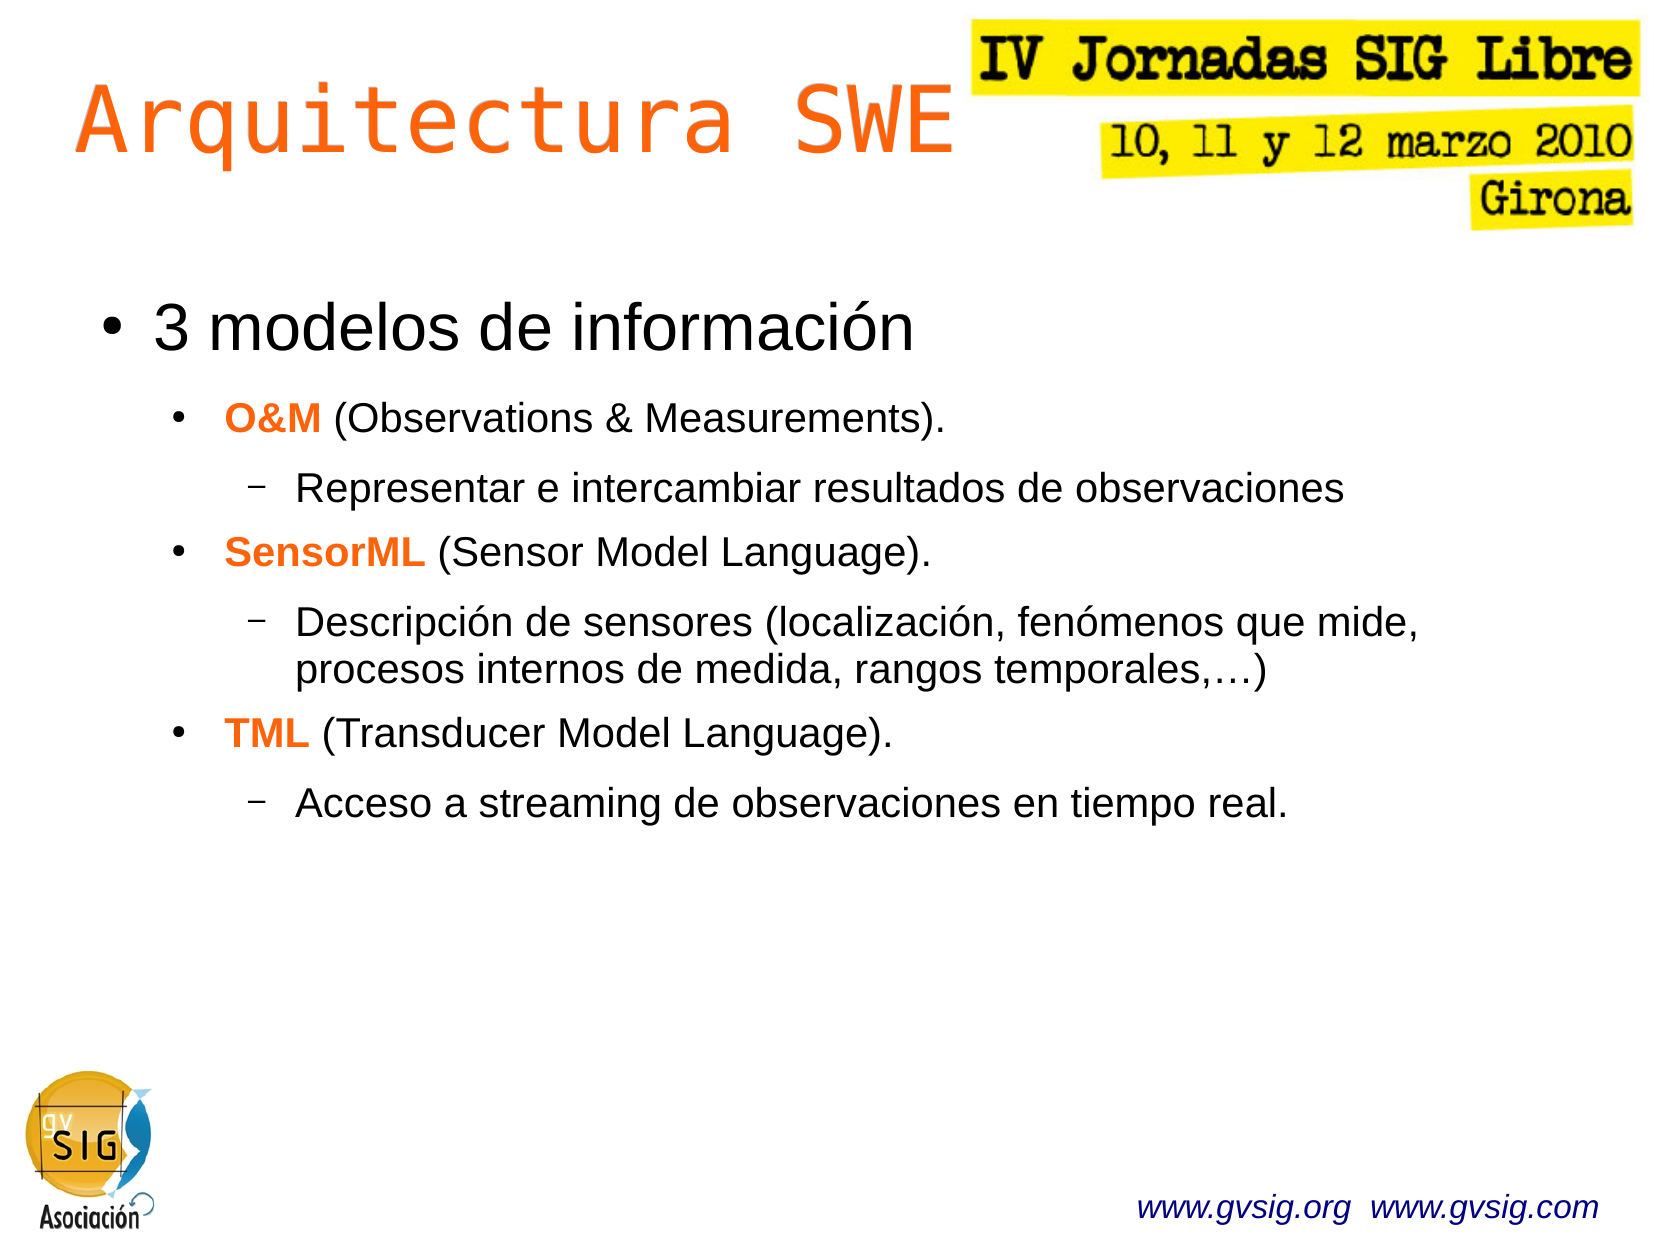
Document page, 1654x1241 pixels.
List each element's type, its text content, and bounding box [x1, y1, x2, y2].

picture [956, 0, 1654, 276]
picture [0, 1062, 178, 1241]
list 3 modelos de información O&M (Observations & Measurements). Representar e intercambiar resultados de observaciones SensorML (Sensor Model Language). Descripción de sensores (localización, fenómenos que mide, procesos internos de medida, rangos temporales,…) TML (Transducer Model Language). Acceso a streaming de observaciones en tiempo real. [82, 290, 1571, 1109]
text_box Arquitectura SWE [59, 59, 1471, 182]
